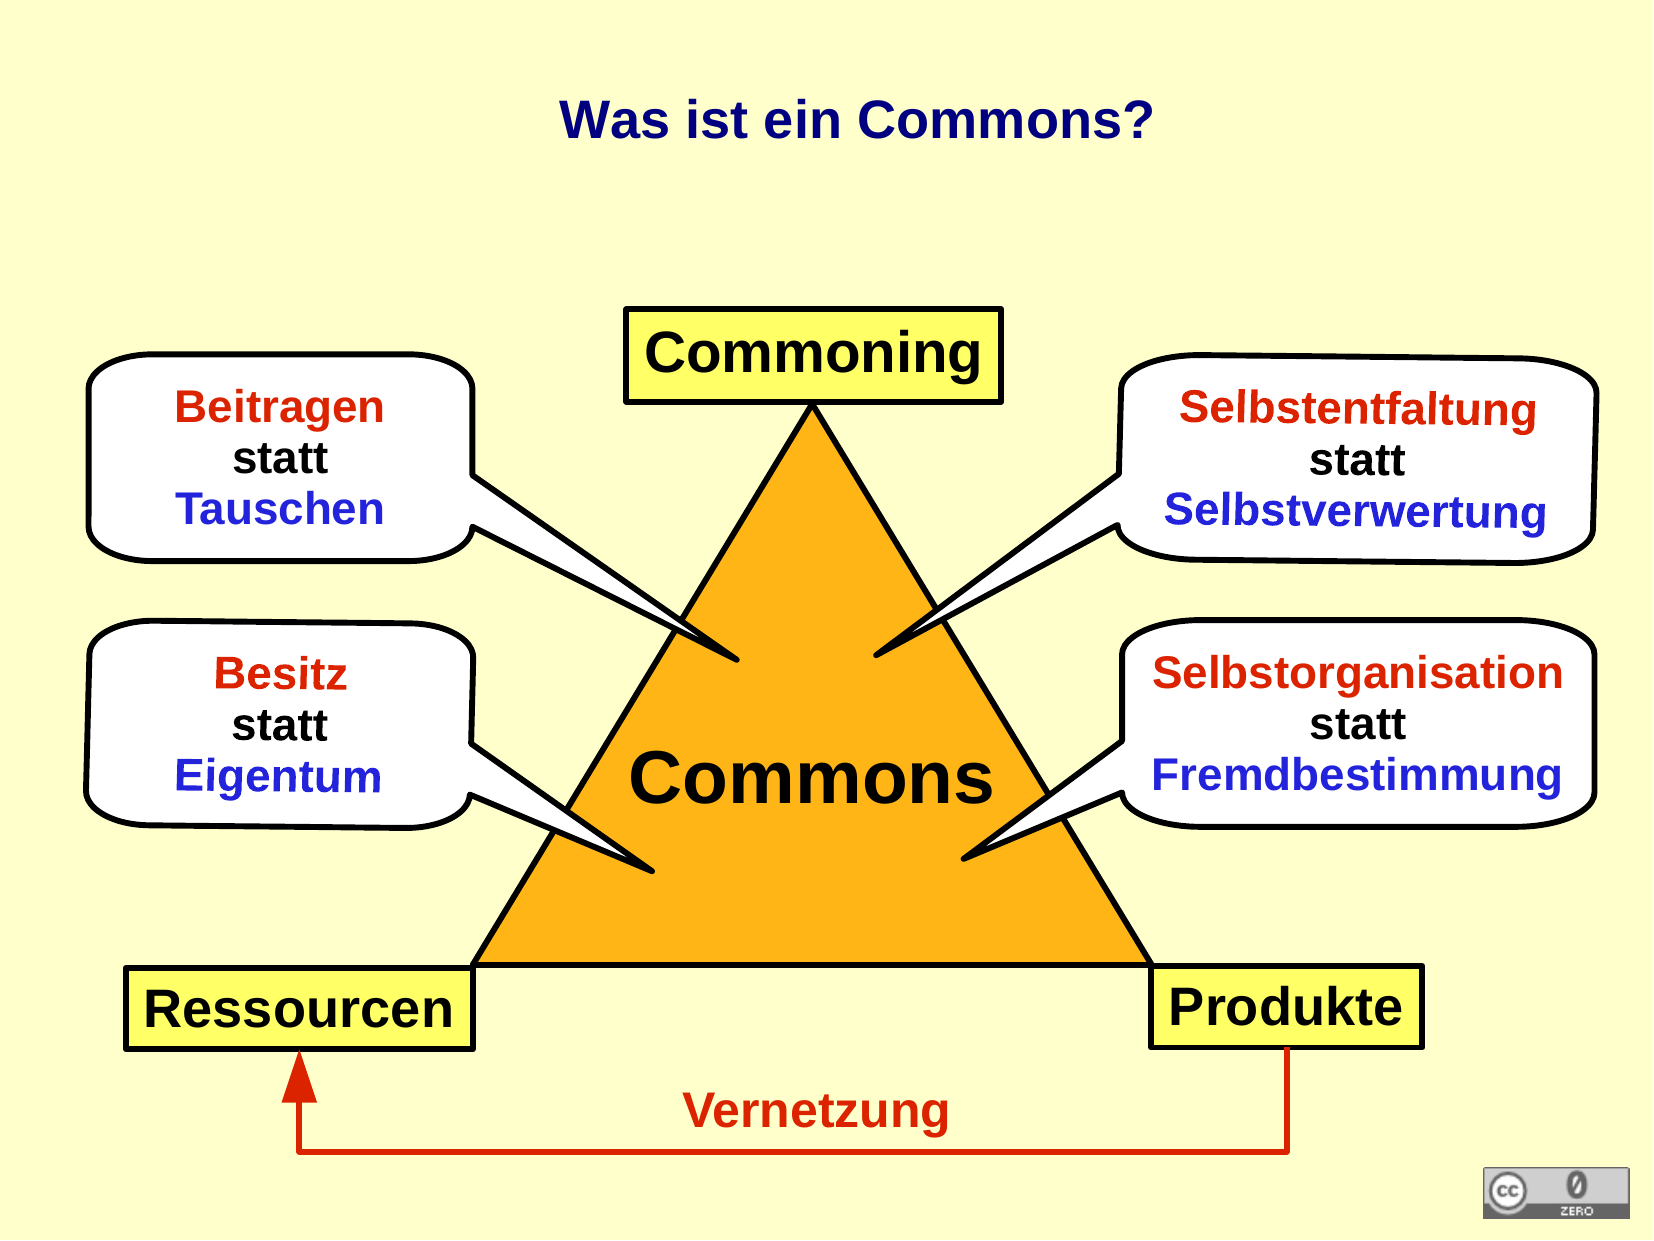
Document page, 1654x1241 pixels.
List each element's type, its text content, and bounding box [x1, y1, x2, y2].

text_box Selbstorganisation statt Fremdbestimmung [963, 620, 1595, 859]
text_box Beitragen statt Tauschen [88, 354, 737, 660]
text_box Ressourcen [125, 967, 473, 1050]
title Was ist ein Commons? [121, 61, 1595, 178]
text_box Besitz statt Eigentum [85, 620, 653, 872]
text_box Selbstentfaltung statt Selbstverwertung [876, 355, 1597, 656]
text_box Produkte [1151, 965, 1423, 1048]
text_box Vernetzung [667, 1074, 966, 1146]
text_box Commons [472, 405, 1152, 966]
picture [1483, 1167, 1630, 1219]
text_box Commoning [626, 309, 1002, 402]
